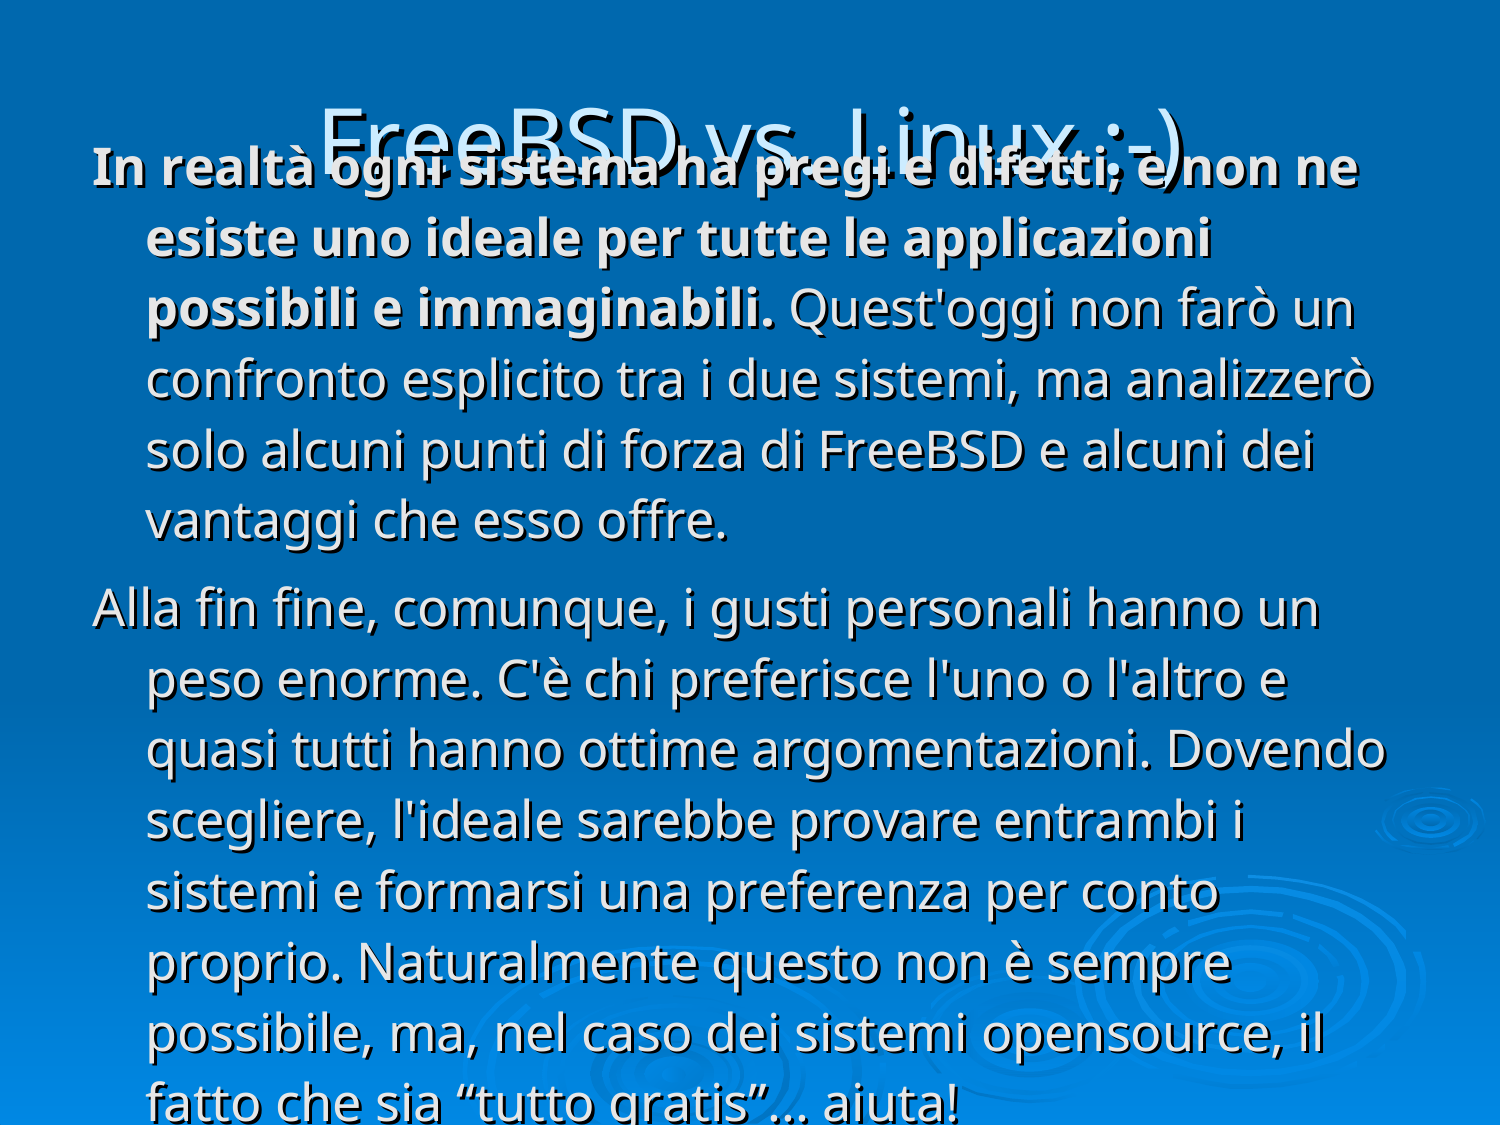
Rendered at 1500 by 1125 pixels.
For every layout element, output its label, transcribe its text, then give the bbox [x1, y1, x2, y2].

title FreeBSD vs. Linux :-) [75, 21, 1426, 248]
subtitle In realtà ogni sistema ha pregi e difetti, e non ne esiste uno ideale per tutte le applicazioni possibili e immaginabili. Quest'oggi non farò un confronto esplicito tra i due sistemi, ma analizzerò solo alcuni punti di forza di FreeBSD e alcuni dei vantaggi che esso offre. Alla fin fine, comunque, i gusti personali hanno un peso enorme. C'è chi preferisce l'uno o l'altro e quasi tutti hanno ottime argomentazioni. Dovendo scegliere, l'ideale sarebbe provare entrambi i sistemi e formarsi una preferenza per conto proprio. Naturalmente questo non è sempre possibile, ma, nel caso dei sistemi opensource, il fatto che sia “tutto gratis”... aiuta! [75, 248, 1426, 1019]
